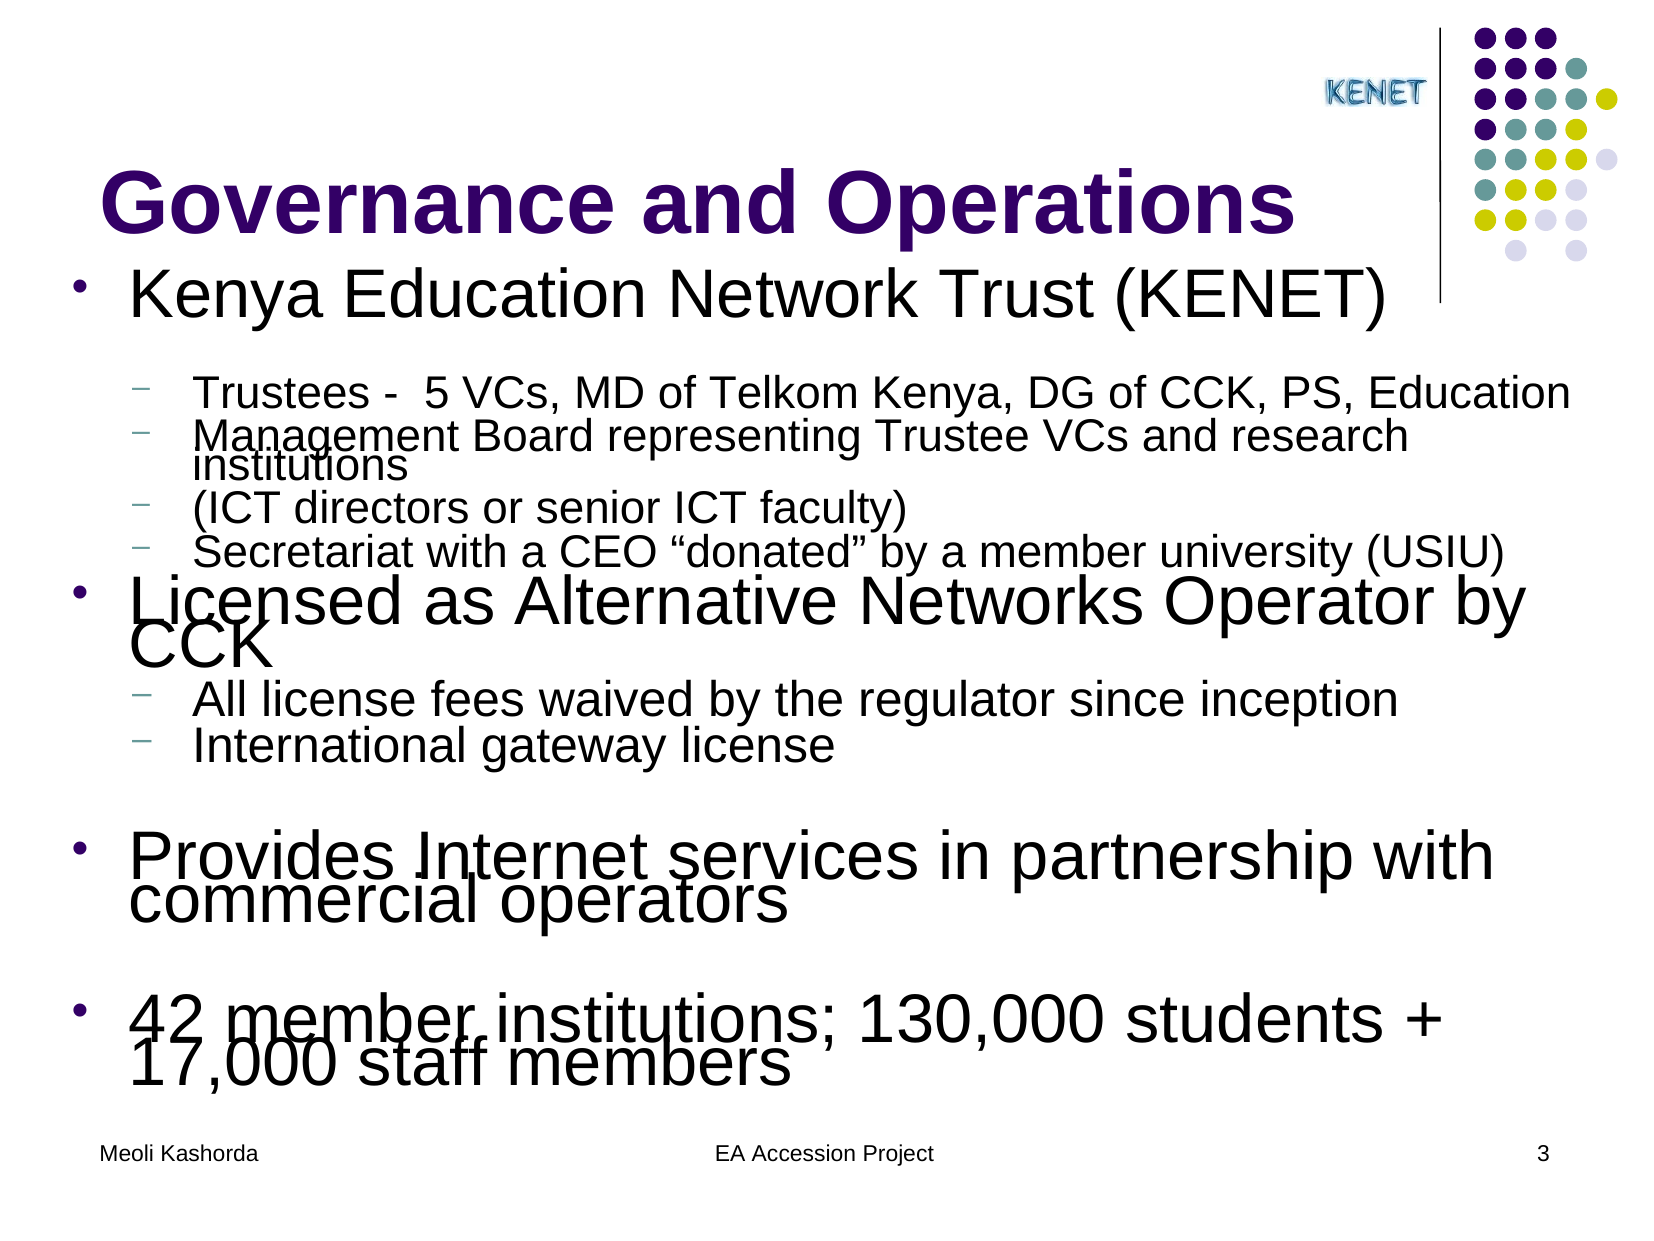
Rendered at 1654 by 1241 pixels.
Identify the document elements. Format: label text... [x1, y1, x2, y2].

text_box EA Accession Project [565, 1129, 1084, 1210]
text_box Kenya Education Network Trust (KENET) Trustees - 5 VCs, MD of Telkom Kenya, DG of CCK, PS, Education Management Board representing Trustee VCs and research institutions (ICT directors or senior ICT faculty) Secretariat with a CEO “donated” by a member university (USIU) Licensed as Alternative Networks Operator by CCK All license fees waived by the regulator since inception International gateway license Provides Internet services in partnership with commercial operators 42 member institutions; 130,000 students + 17,000 staff members [55, 275, 1615, 1183]
text_box 1 [1185, 1129, 1567, 1210]
text_box Governance and Operations [82, 22, 1443, 256]
text_box Meoli Kashorda [82, 1129, 464, 1210]
